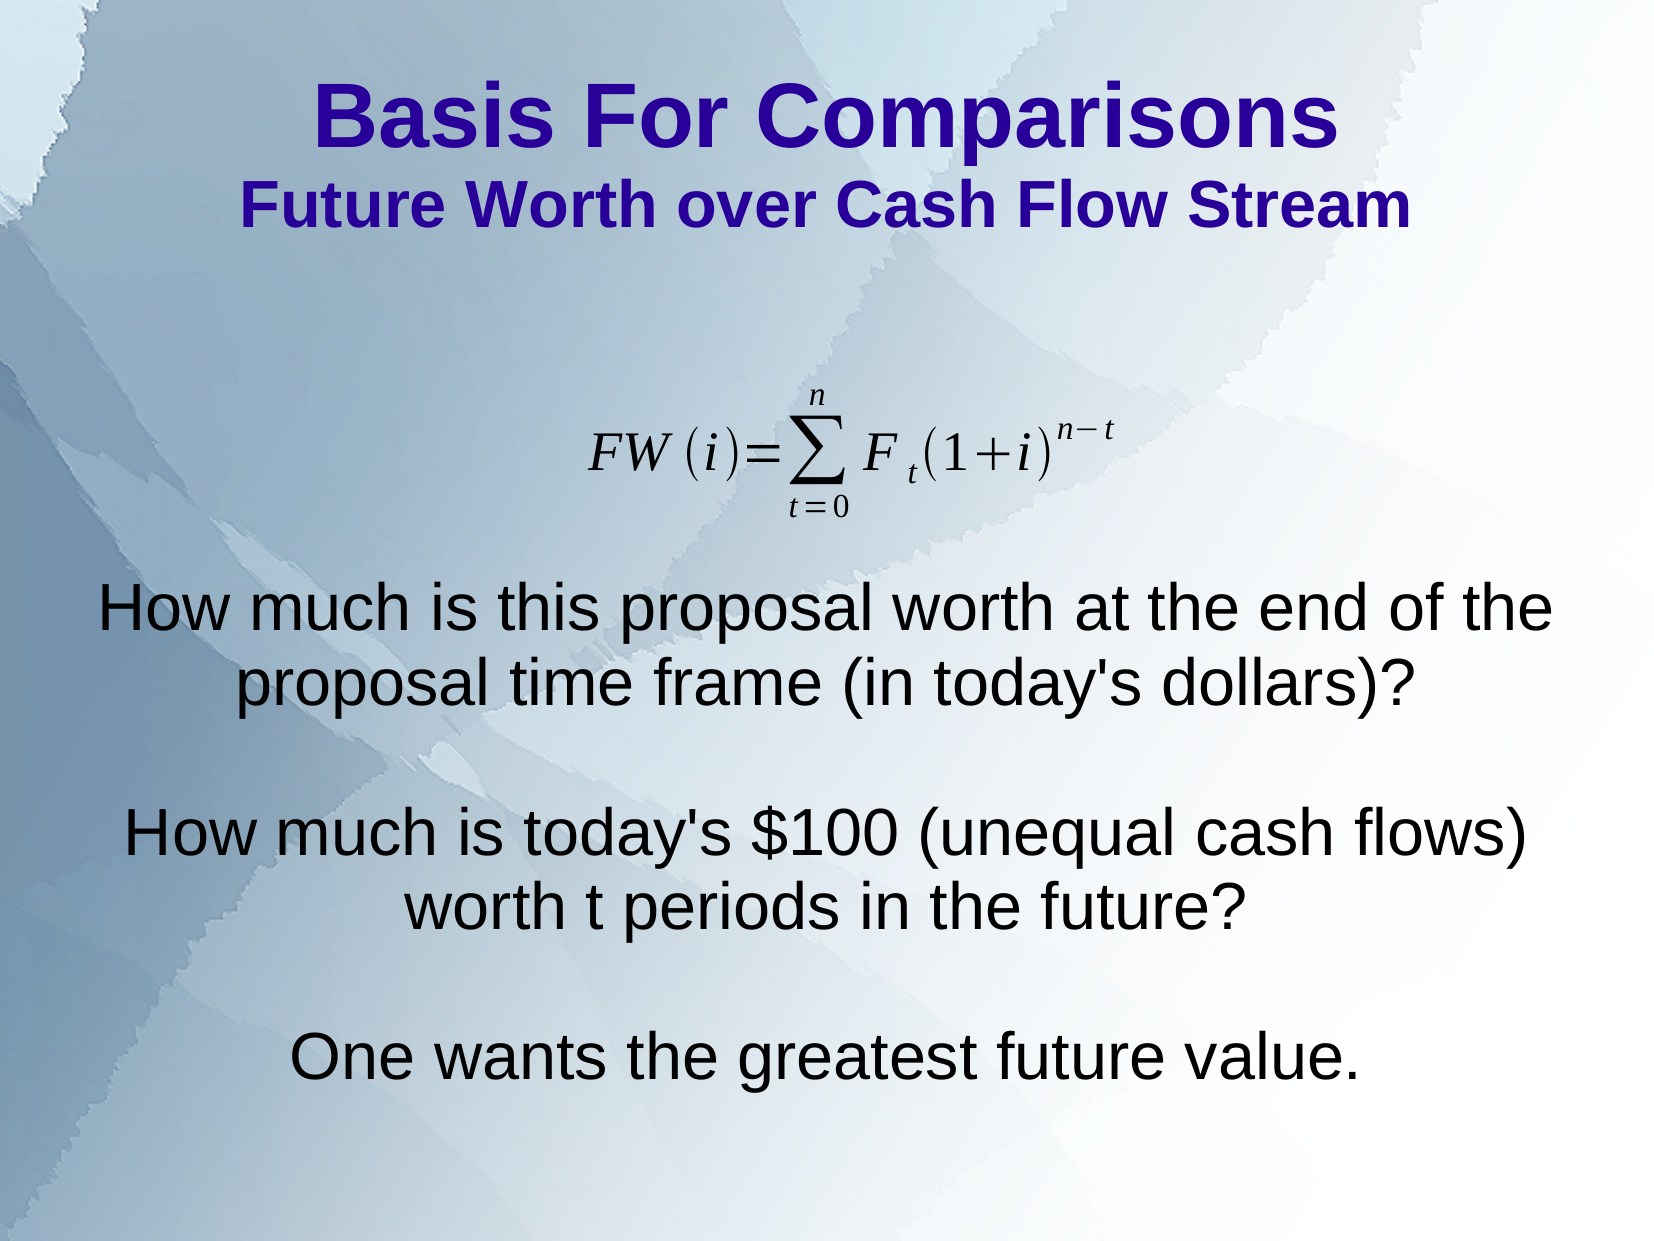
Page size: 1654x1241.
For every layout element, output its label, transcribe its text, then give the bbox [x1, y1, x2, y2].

title Basis For Comparisons Future Worth over Cash Flow Stream [82, 56, 1571, 250]
picture [0, 0, 1654, 1241]
chart [571, 375, 1126, 526]
subtitle How much is this proposal worth at the end of the proposal time frame (in today's dollars)? How much is today's $100 (unequal cash flows) worth t periods in the future? One wants the greatest future value. [82, 562, 1571, 1102]
